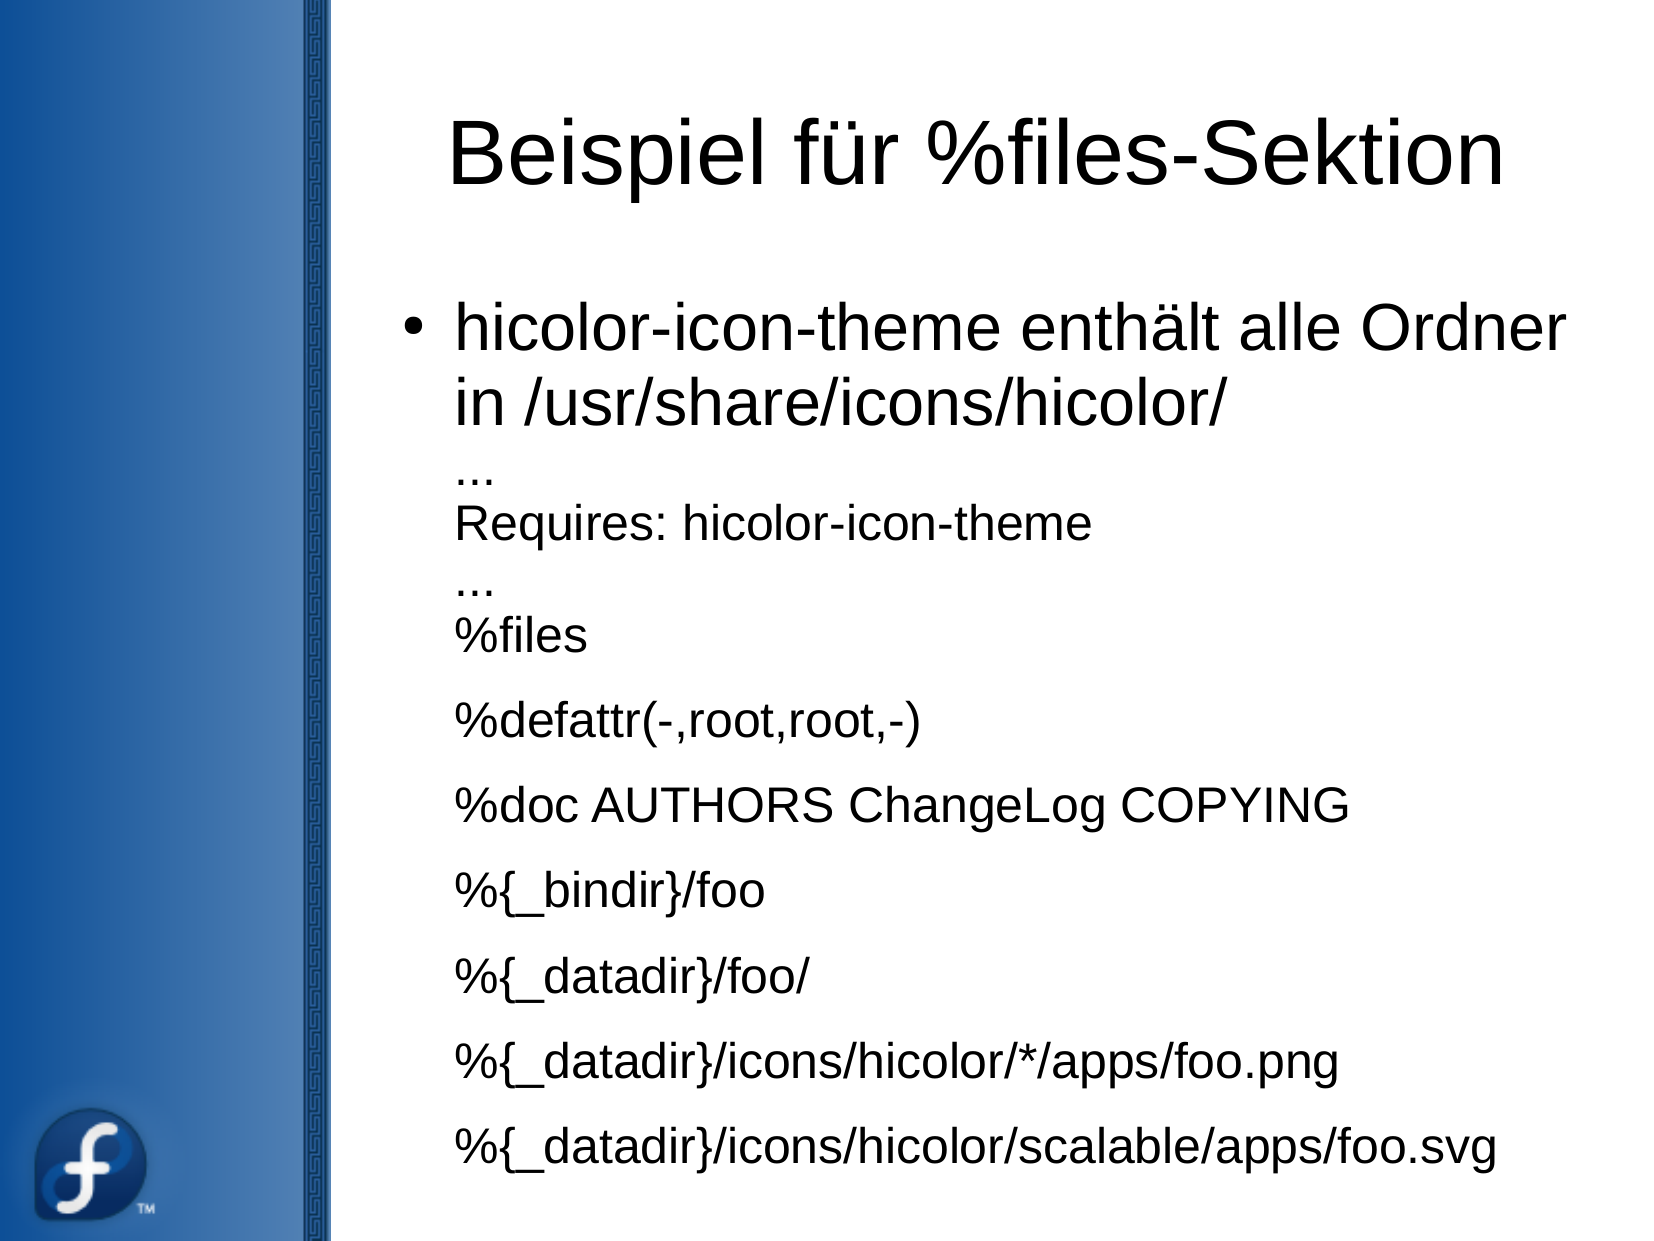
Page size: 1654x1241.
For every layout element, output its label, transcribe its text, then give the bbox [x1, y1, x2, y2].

picture [0, 0, 331, 1241]
list hicolor-icon-theme enthält alle Ordner in /usr/share/icons/hicolor/ ... Requires: hicolor-icon-theme ... %files %defattr(-,root,root,-) %doc AUTHORS ChangeLog COPYING %{_bindir}/foo %{_datadir}/foo/ %{_datadir}/icons/hicolor/*/apps/foo.png %{_datadir}/icons/hicolor/scalable/apps/foo.svg [383, 290, 1571, 1175]
title Beispiel für %files-Sektion [383, 49, 1571, 257]
